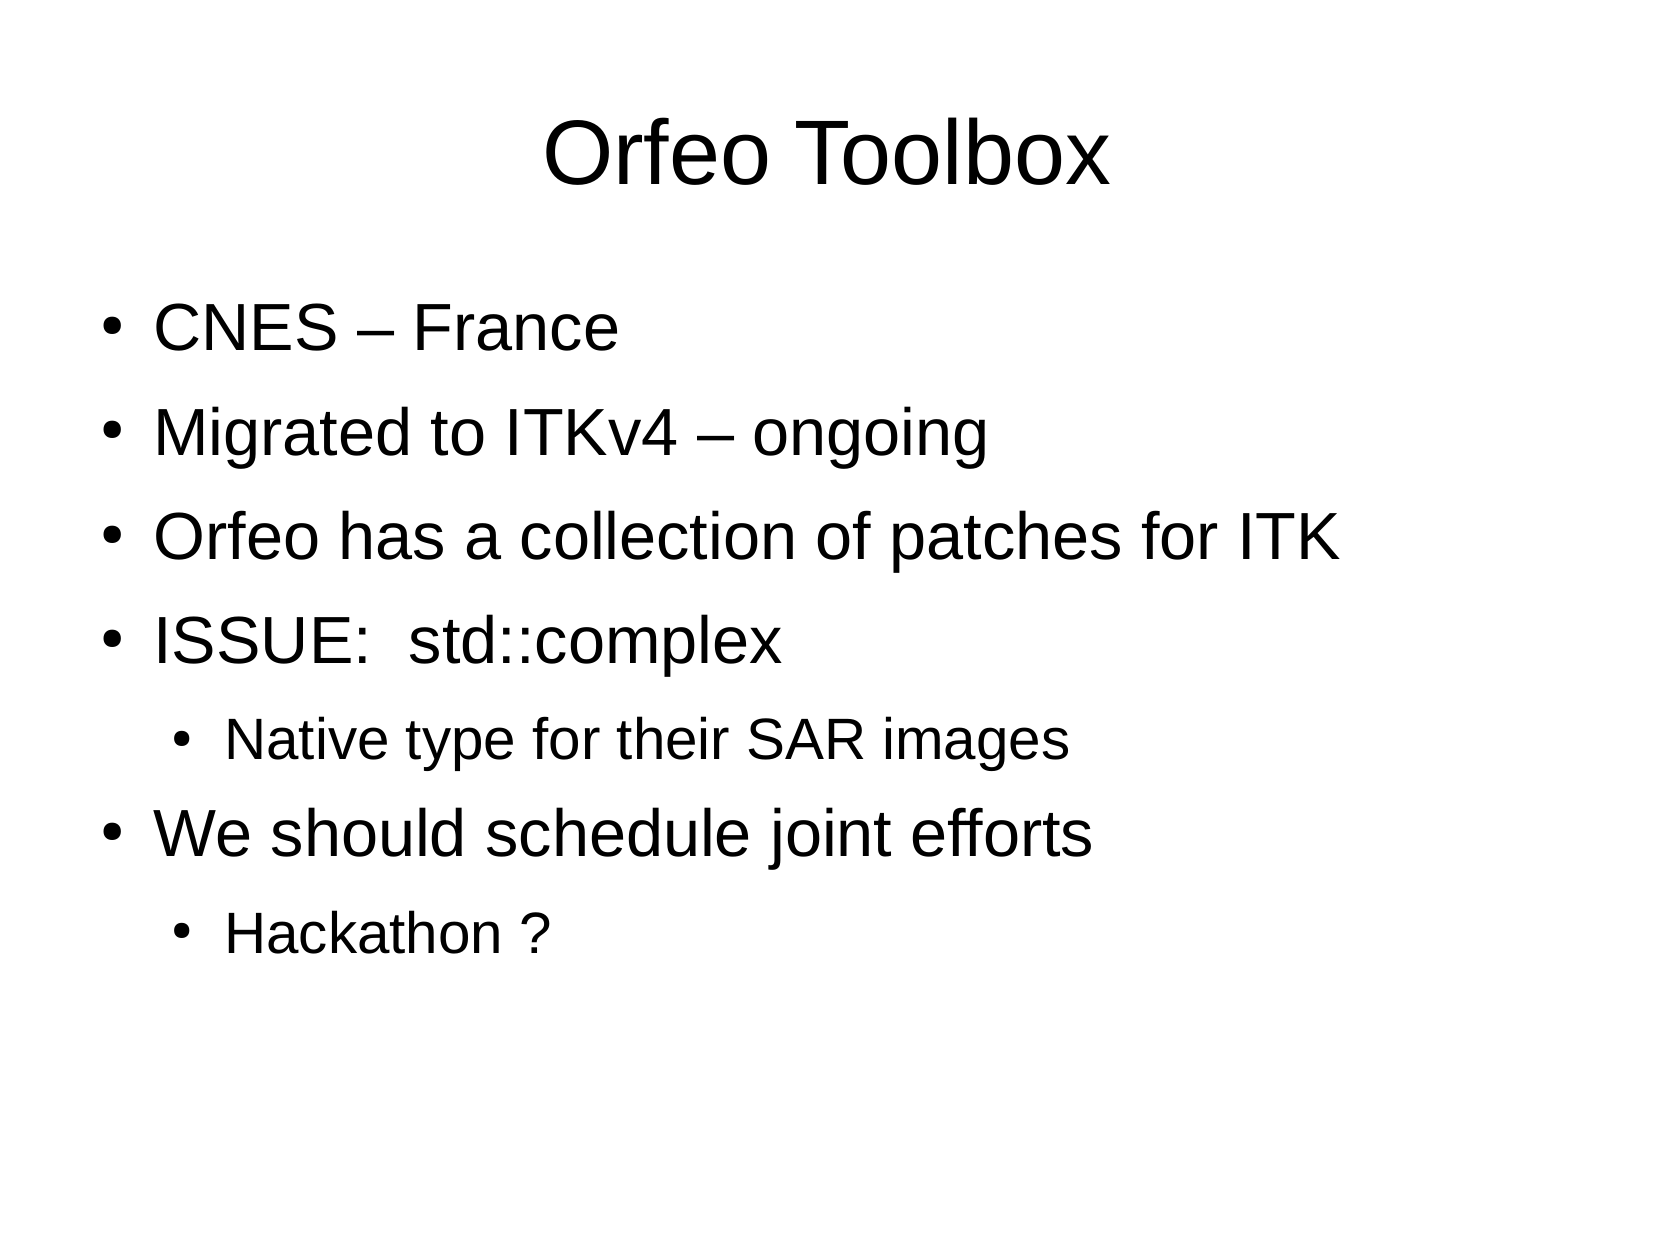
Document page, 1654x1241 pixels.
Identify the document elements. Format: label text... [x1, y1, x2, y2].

title Orfeo Toolbox [82, 56, 1571, 250]
list CNES – France Migrated to ITKv4 – ongoing Orfeo has a collection of patches for ITK ISSUE: std::complex Native type for their SAR images We should schedule joint efforts Hackathon ? [82, 290, 1571, 1109]
